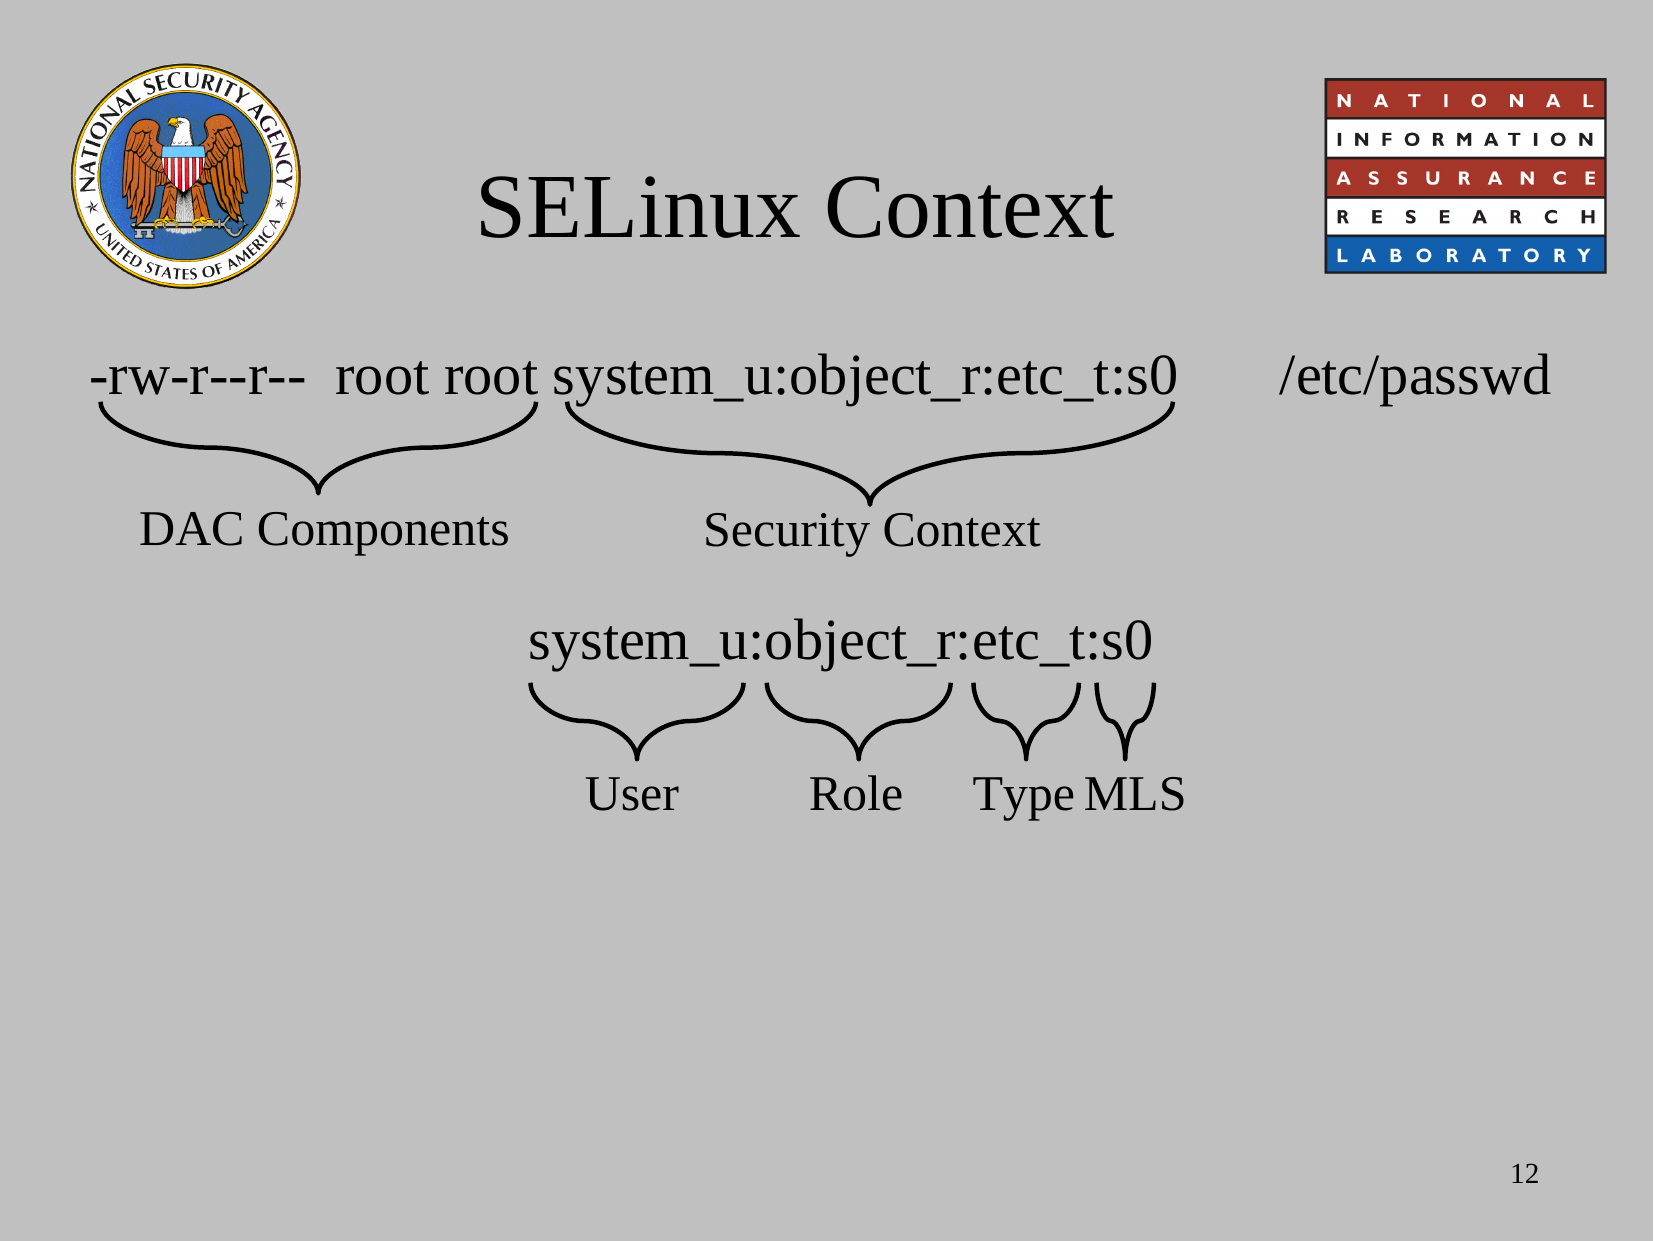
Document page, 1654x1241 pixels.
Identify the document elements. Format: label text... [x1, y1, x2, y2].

picture [1324, 78, 1607, 274]
list system_u:object_r:etc_t:s0 [77, 607, 1588, 697]
text_box DAC Components [110, 501, 539, 574]
title SELinux Context [312, 102, 1279, 311]
text_box Security Context [571, 501, 1173, 575]
list -rw-r--r-- root root system_u:object_r:etc_t:s0 /etc/passwd [71, 342, 1582, 431]
picture [69, 61, 303, 291]
text_box Role [808, 765, 917, 827]
text_box User [584, 765, 704, 827]
text_box Type [972, 765, 1083, 827]
text_box MLS [1083, 765, 1203, 827]
